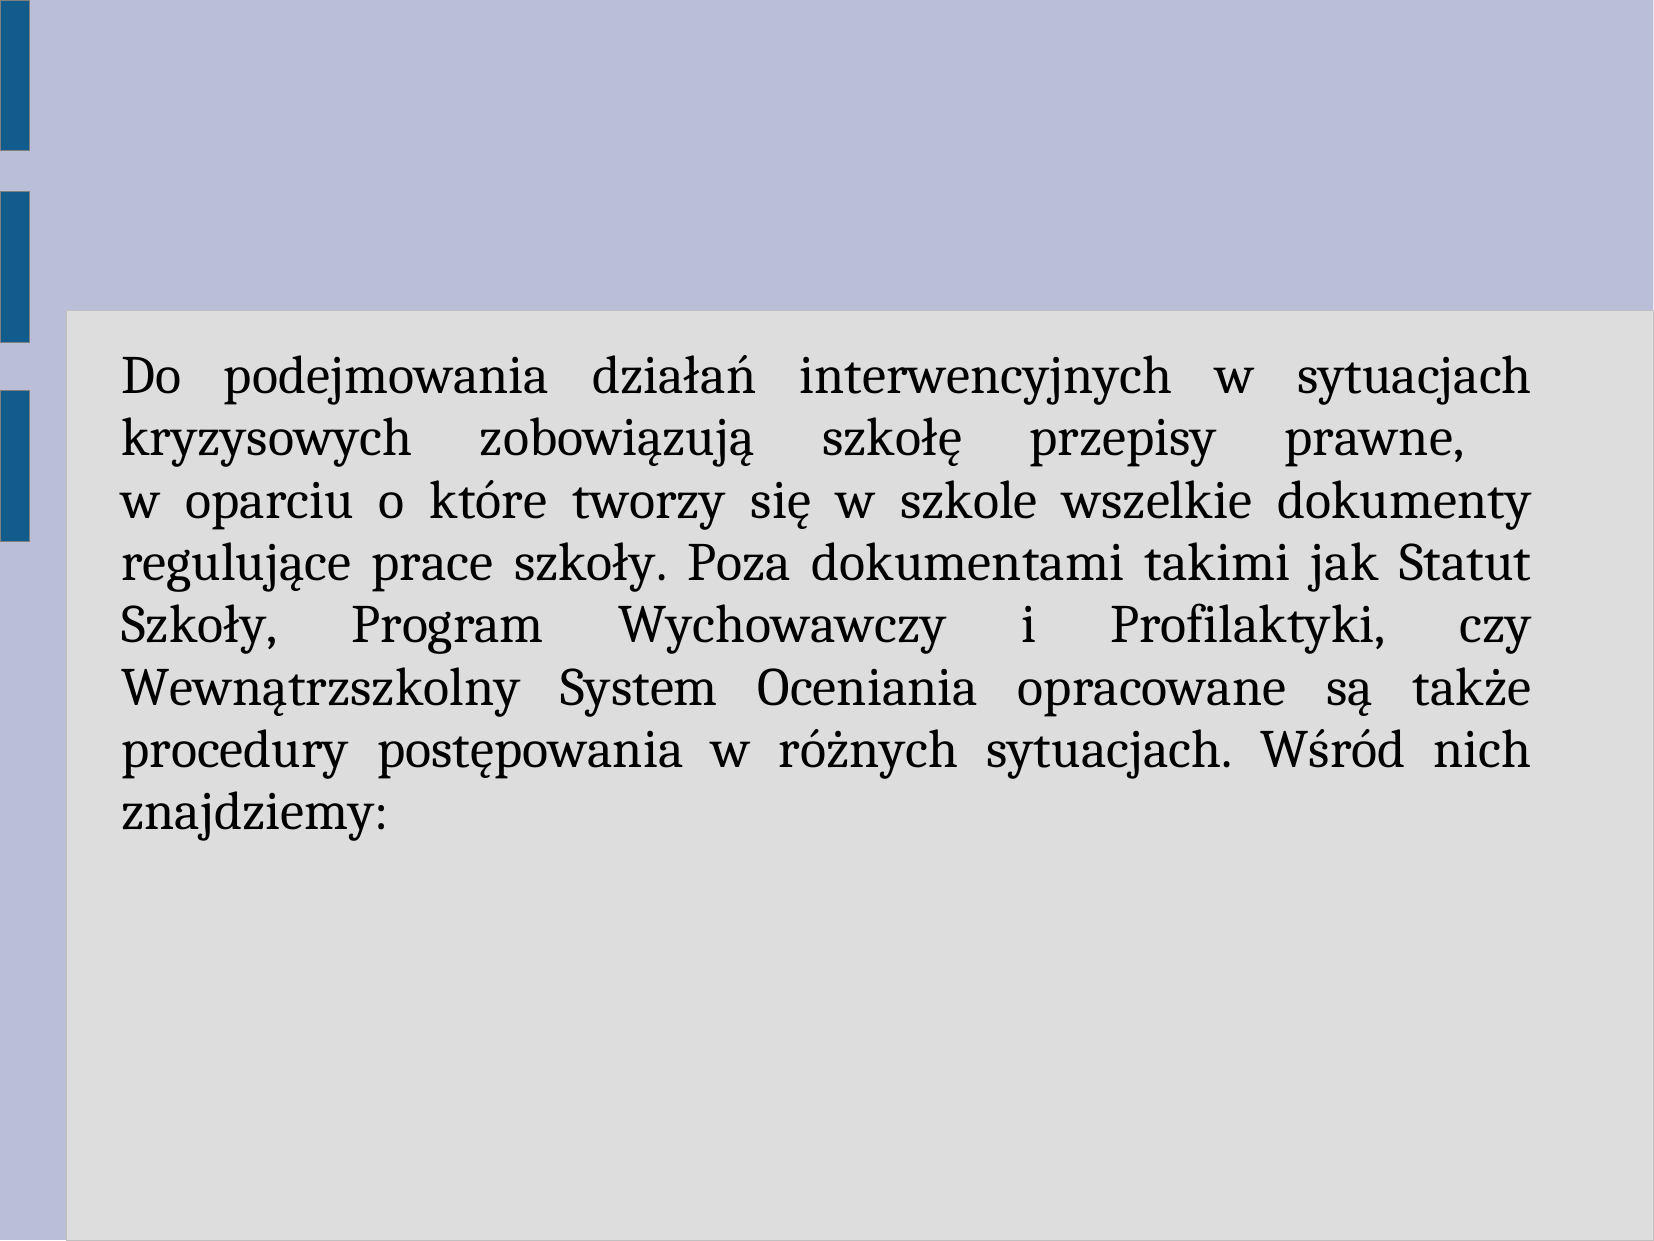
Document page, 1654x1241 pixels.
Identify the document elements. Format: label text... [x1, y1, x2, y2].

list Do podejmowania działań interwencyjnych w sytuacjach kryzysowych zobowiązują szkołę przepisy prawne, w oparciu o które tworzy się w szkole wszelkie dokumenty regulujące prace szkoły. Poza dokumentami takimi jak Statut Szkoły, Program Wychowawczy i Profilaktyki, czy Wewnątrzszkolny System Oceniania opracowane są także procedury postępowania w różnych sytuacjach. Wśród nich znajdziemy: [121, 344, 1534, 1127]
